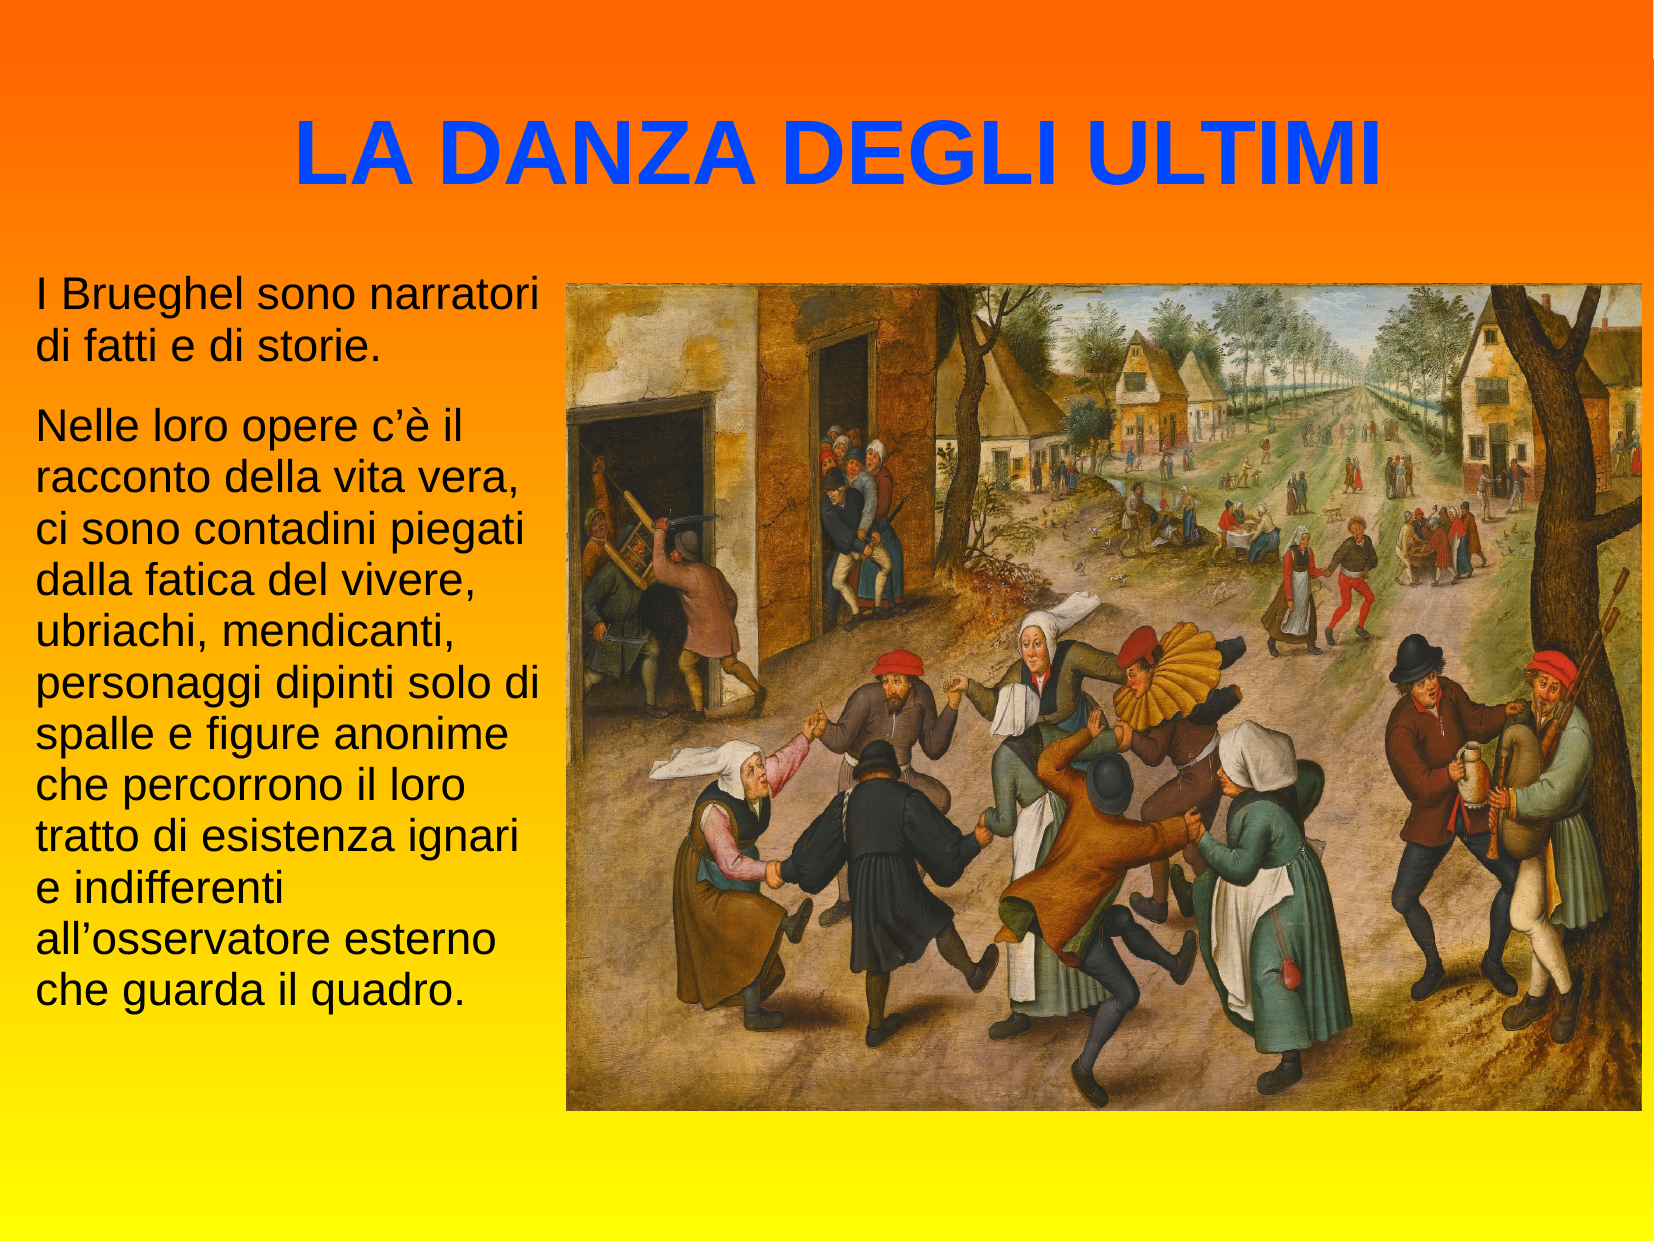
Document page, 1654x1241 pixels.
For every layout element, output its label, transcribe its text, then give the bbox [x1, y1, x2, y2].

title LA DANZA DEGLI ULTIMI [82, 49, 1571, 257]
list I Brueghel sono narratori di fatti e di storie. Nelle loro opere c’è il racconto della vita vera, ci sono contadini piegati dalla fatica del vivere, ubriachi, mendicanti, personaggi dipinti solo di spalle e figure anonime che percorrono il loro tratto di esistenza ignari e indifferenti all’osservatore esterno che guarda il quadro. [35, 268, 544, 1087]
picture [566, 283, 1642, 1111]
